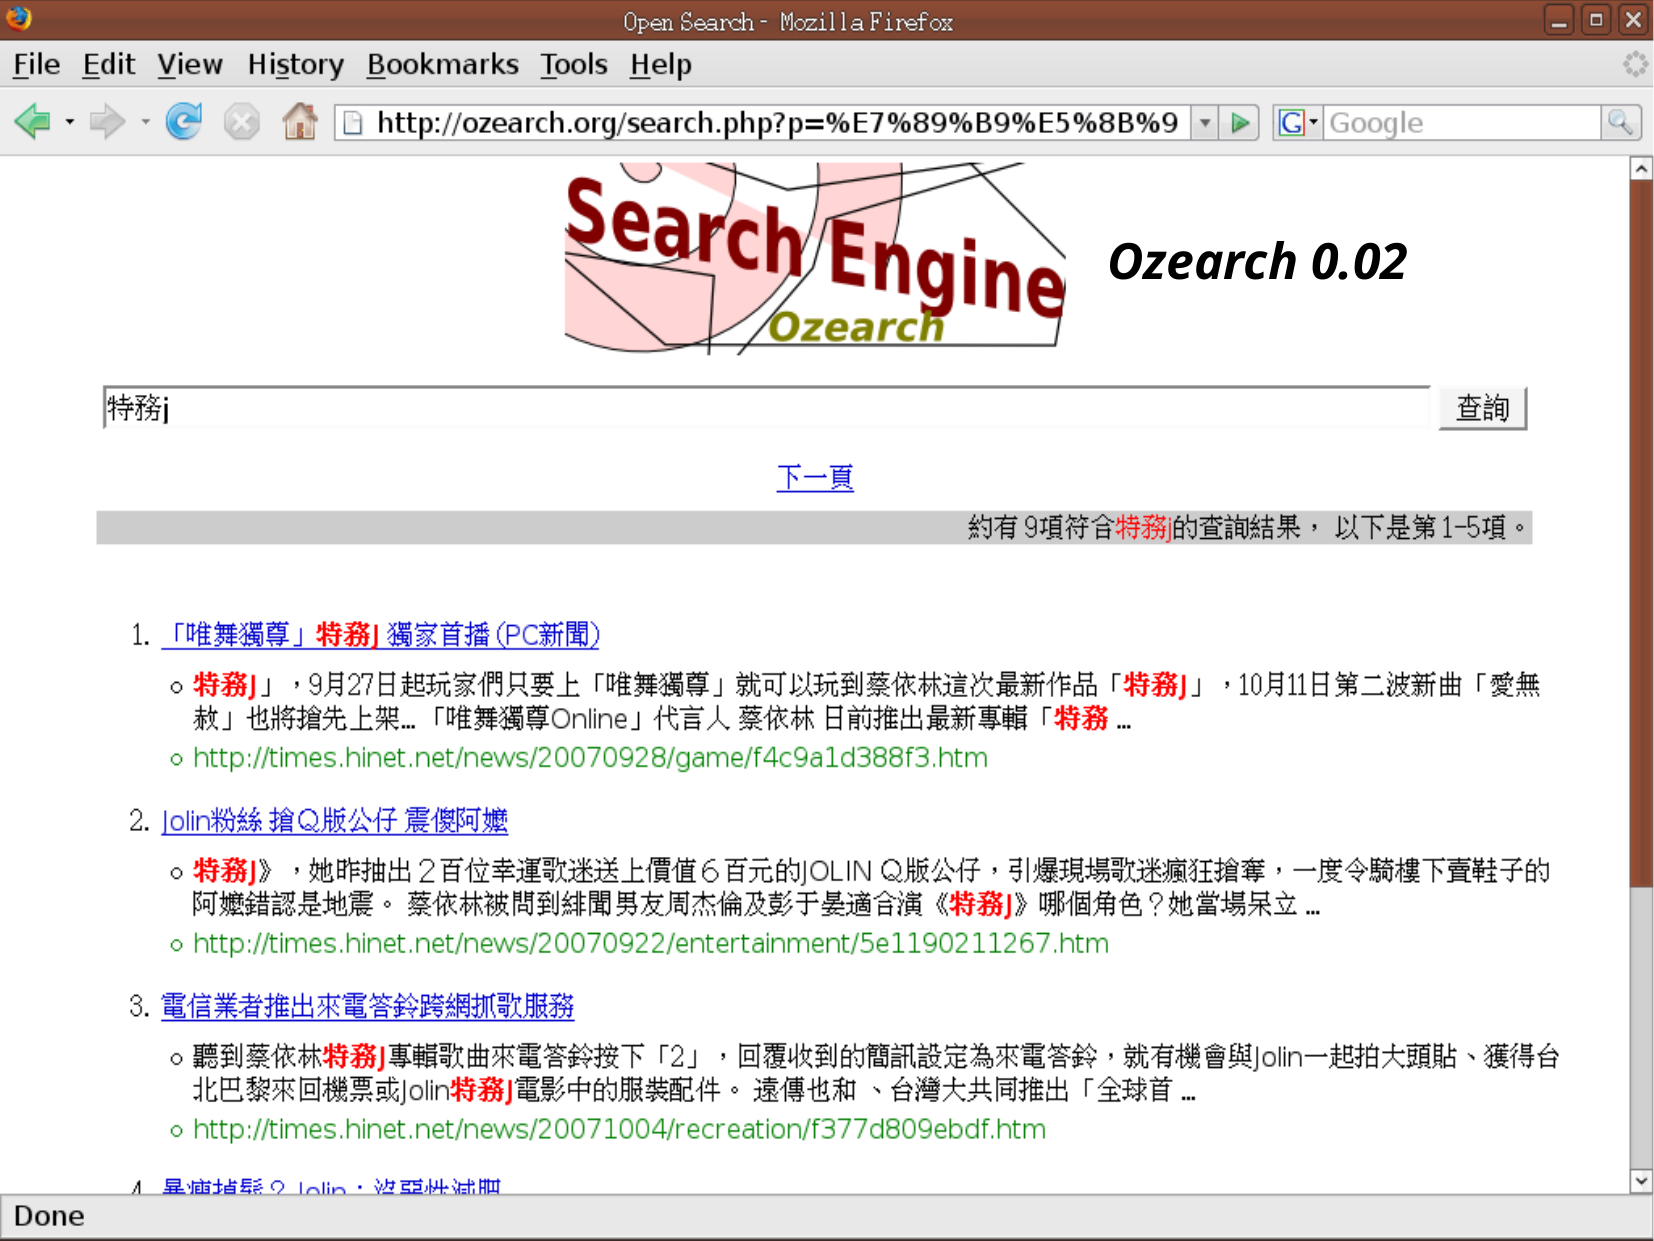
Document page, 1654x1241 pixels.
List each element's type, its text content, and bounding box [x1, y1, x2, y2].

picture [0, 0, 1654, 1241]
text_box Ozearch 0.02 [1092, 219, 1654, 293]
